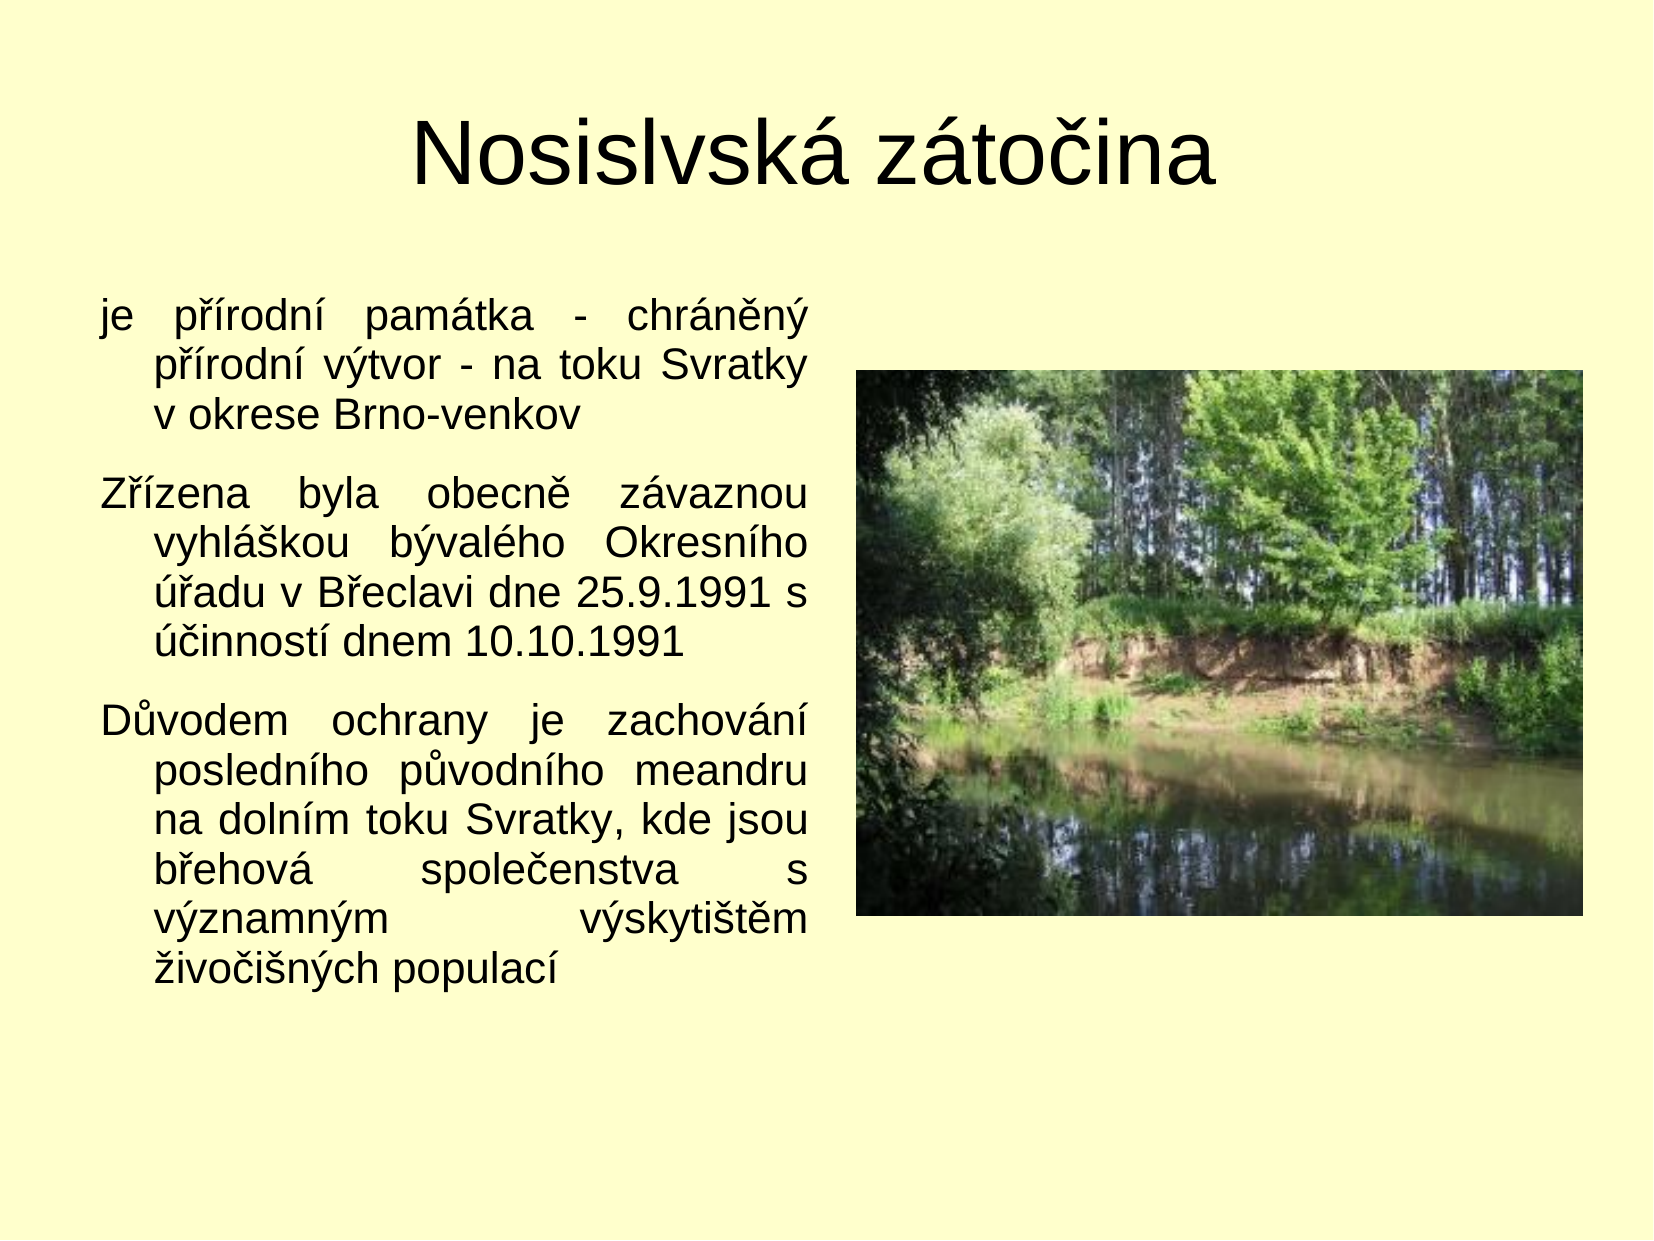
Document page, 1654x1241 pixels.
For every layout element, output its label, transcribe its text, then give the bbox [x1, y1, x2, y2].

list je přírodní památka - chráněný přírodní výtvor - na toku Svratky v okrese Brno-venkov Zřízena byla obecně závaznou vyhláškou bývalého Okresního úřadu v Břeclavi dne 25.9.1991 s účinností dnem 10.10.1991 Důvodem ochrany je zachování posledního původního meandru na dolním toku Svratky, kde jsou břehová společenstva s významným výskytištěm živočišných populací [82, 290, 809, 1109]
title Nosislvská zátočina [82, 49, 1571, 257]
picture [856, 370, 1583, 916]
